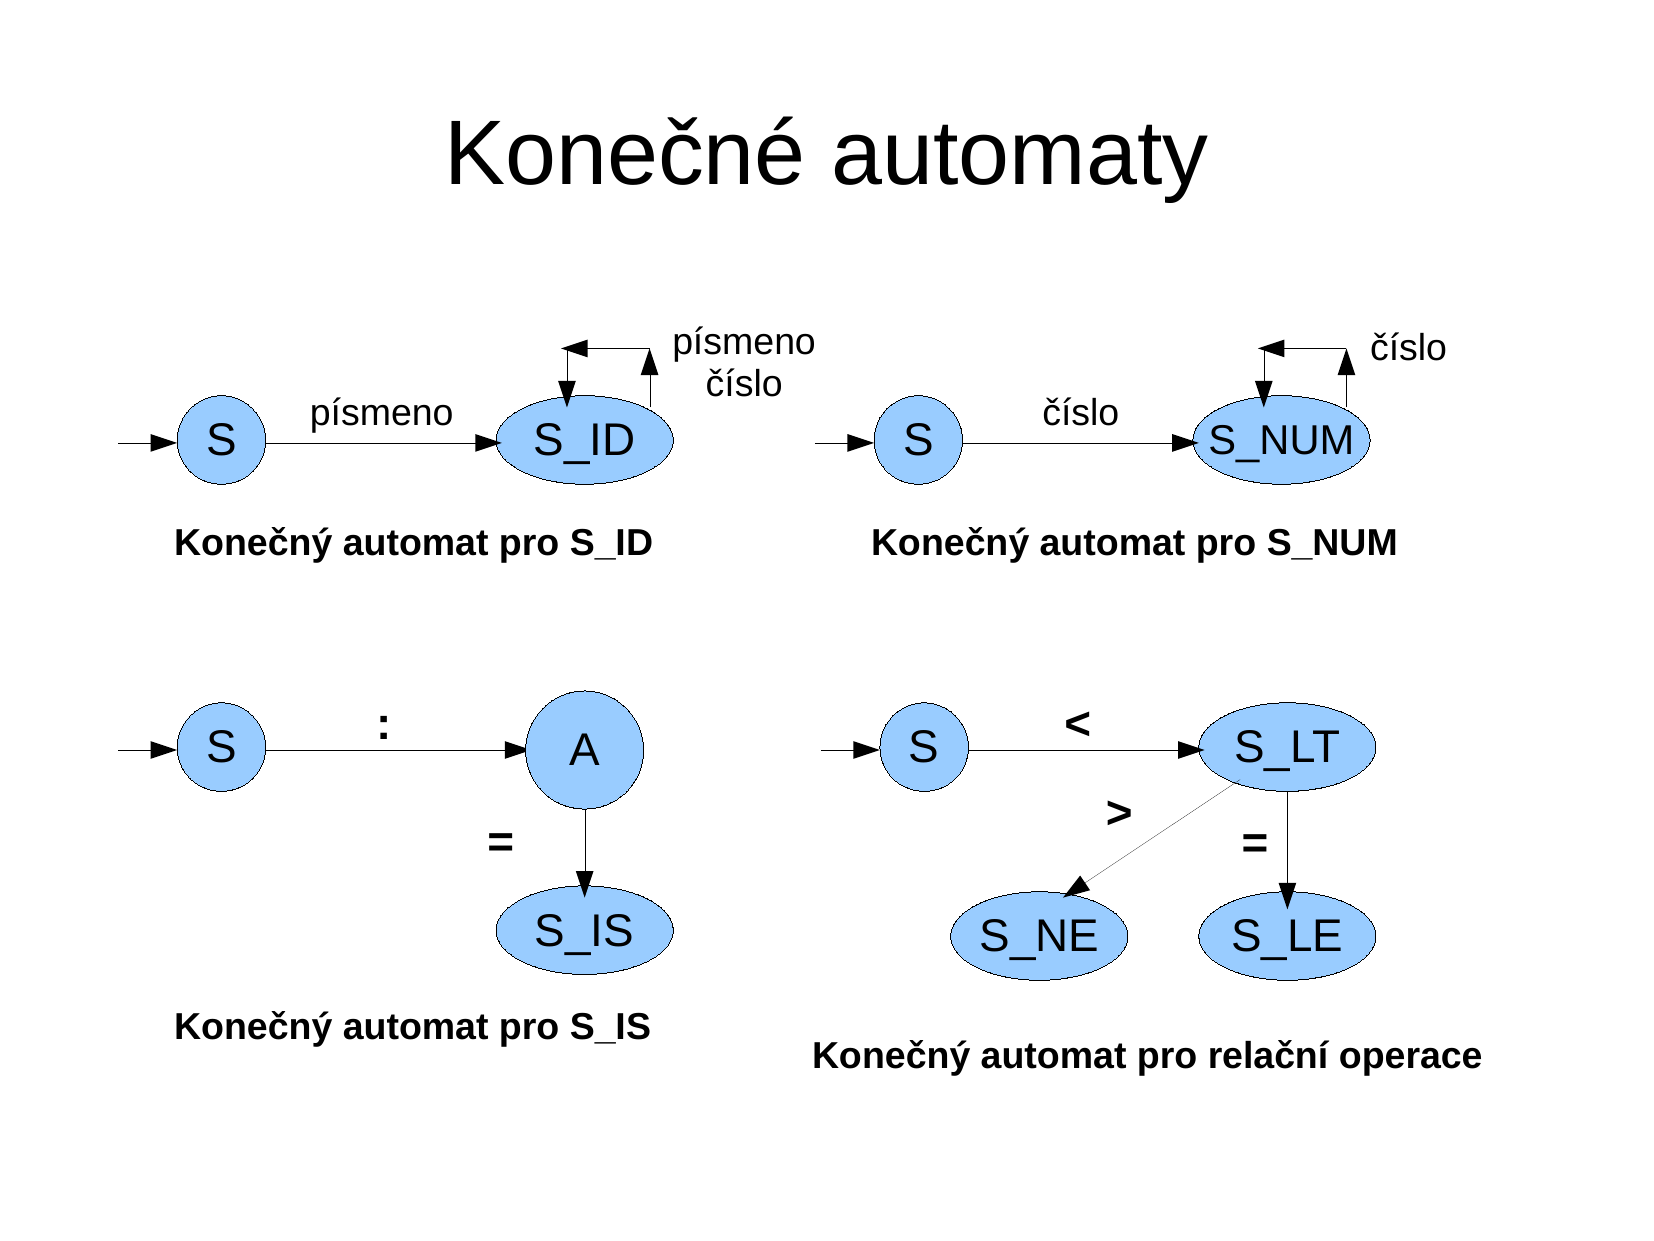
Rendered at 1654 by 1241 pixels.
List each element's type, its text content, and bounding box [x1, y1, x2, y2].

text_box písmeno [295, 383, 473, 441]
text_box A [525, 690, 644, 810]
text_box < [1045, 690, 1111, 758]
text_box S_IS [496, 885, 674, 975]
text_box > [1086, 779, 1152, 846]
text_box S_NUM [1192, 395, 1371, 485]
text_box : [295, 690, 473, 758]
text_box S [177, 702, 266, 792]
text_box = [472, 809, 532, 876]
text_box Konečný automat pro S_IS [159, 998, 691, 1055]
text_box S [879, 702, 969, 792]
text_box S_LE [1198, 891, 1376, 981]
text_box Konečný automat pro S_ID [159, 513, 691, 571]
text_box písmeno číslo [655, 312, 833, 412]
text_box S_NE [950, 891, 1128, 981]
text_box Konečný automat pro relační operace [797, 1027, 1501, 1085]
text_box S [874, 395, 963, 485]
text_box S_LT [1198, 702, 1376, 792]
text_box = [1222, 809, 1288, 876]
text_box Konečný automat pro S_NUM [856, 513, 1418, 571]
title Konečné automaty [82, 56, 1571, 250]
text_box číslo [1346, 318, 1471, 376]
text_box číslo [992, 383, 1170, 441]
text_box S [177, 395, 266, 485]
text_box S_ID [496, 395, 674, 485]
